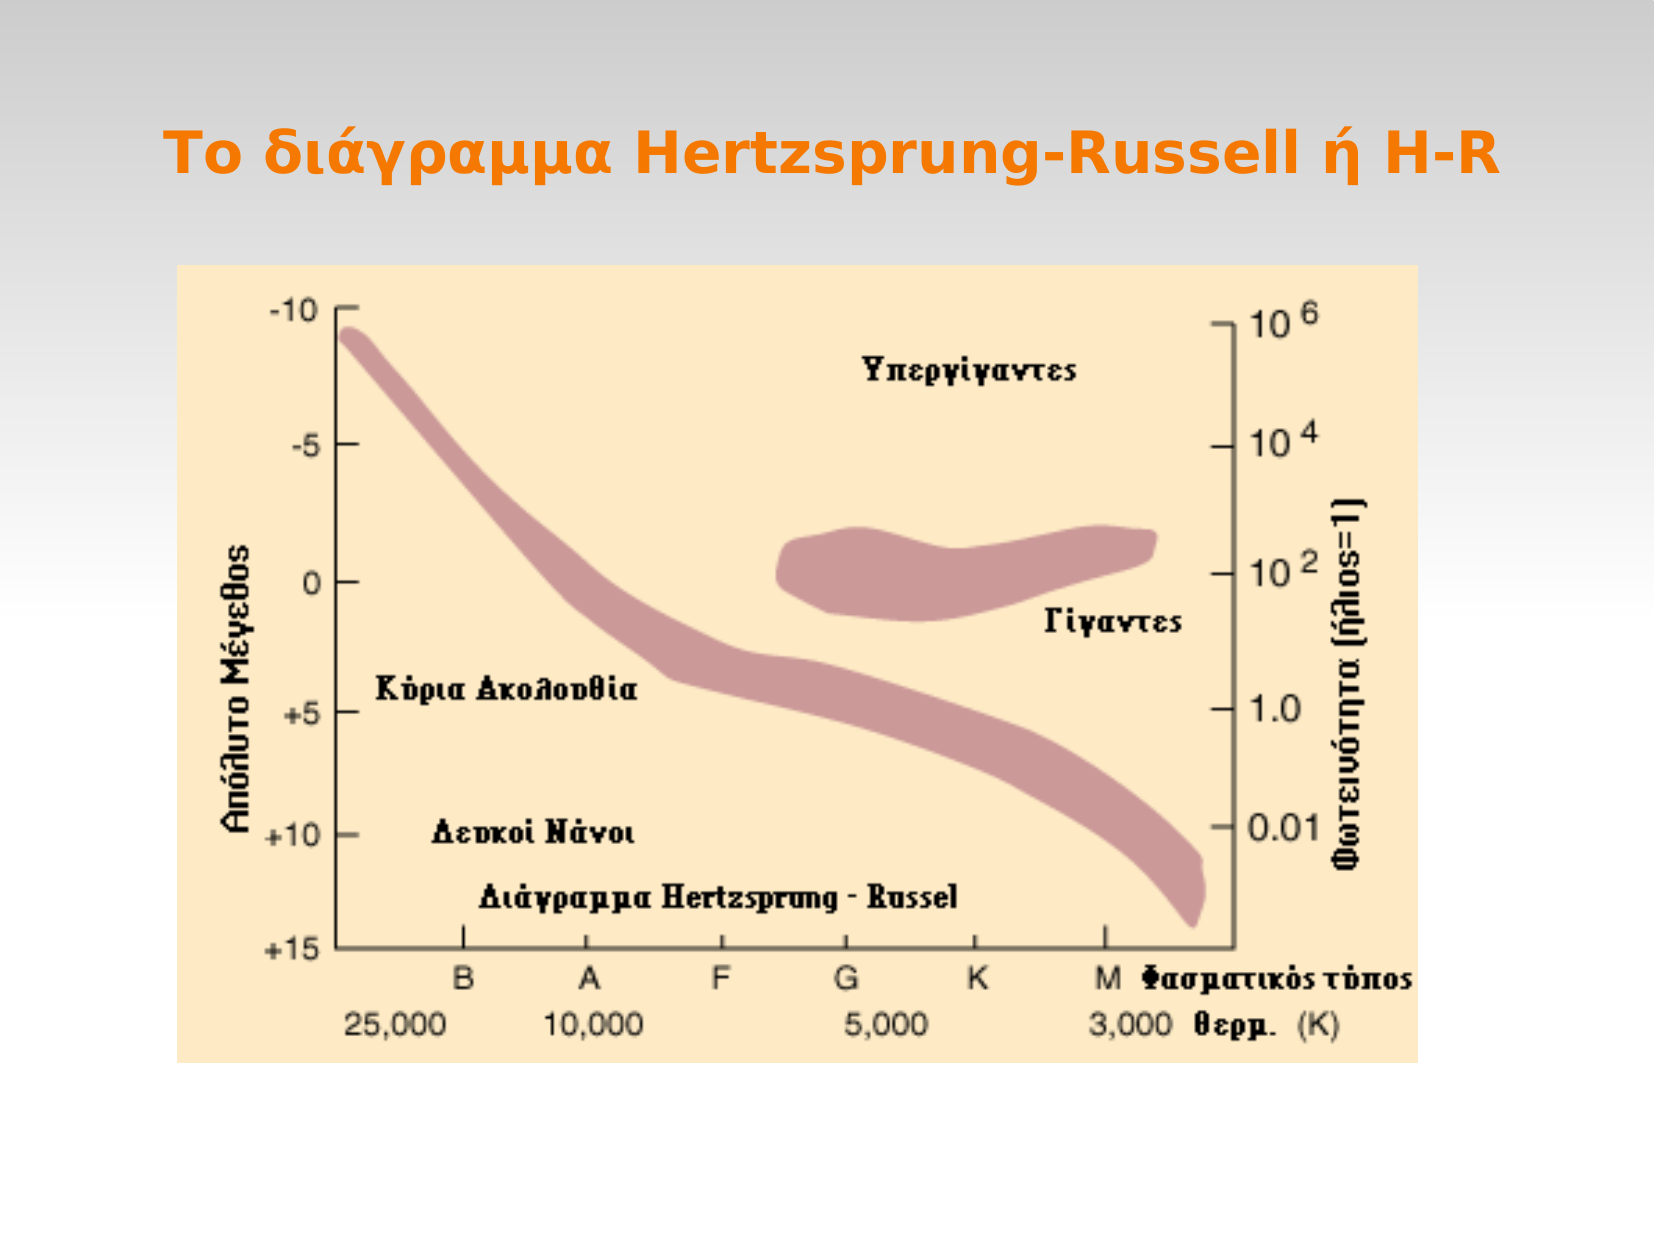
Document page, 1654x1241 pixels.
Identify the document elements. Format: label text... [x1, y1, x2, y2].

title Το διάγραμμα Hertzsprung-Russell ή H-R [82, 49, 1571, 257]
picture [177, 265, 1418, 1063]
